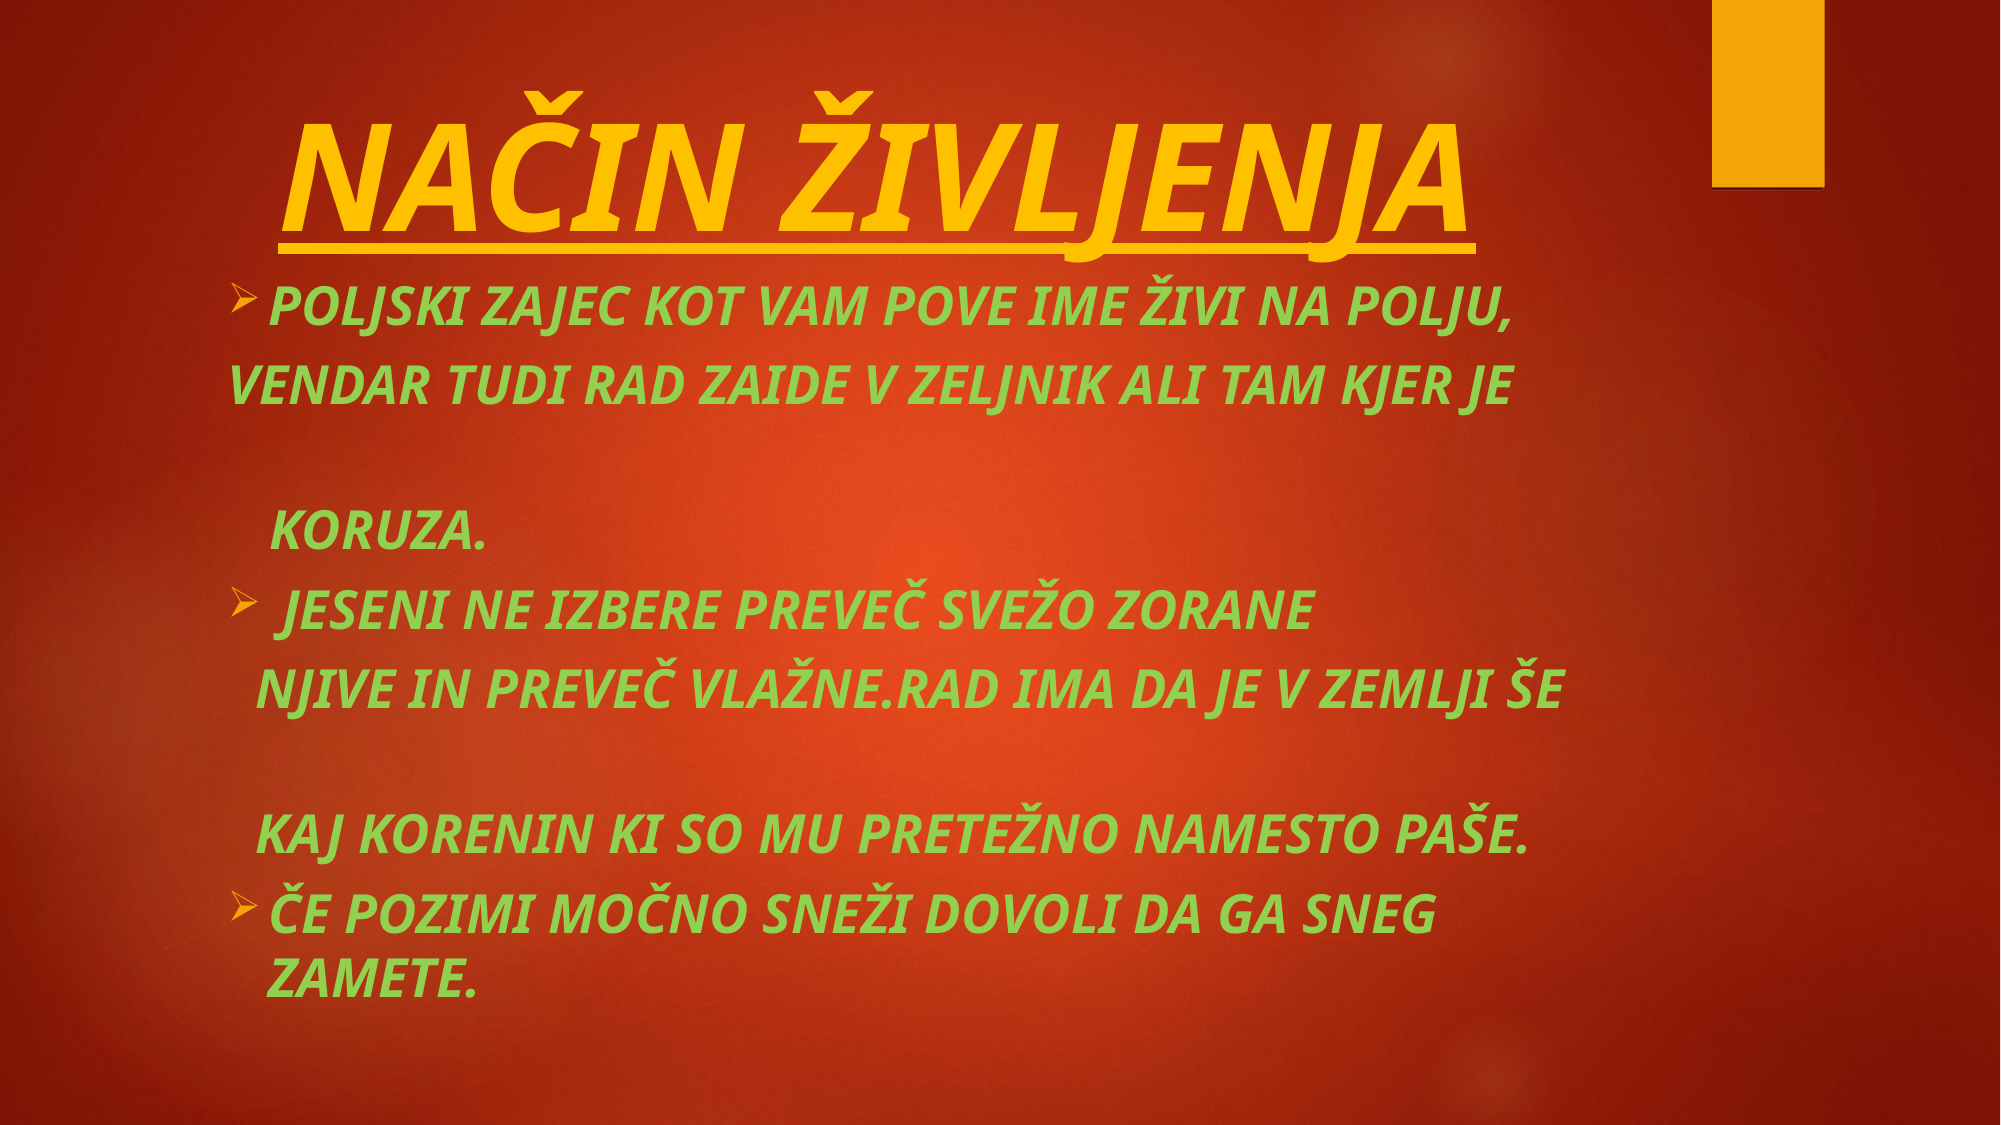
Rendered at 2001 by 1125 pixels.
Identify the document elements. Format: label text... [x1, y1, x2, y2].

list POLJSKI ZAJEC KOT VAM POVE IME ŽIVI NA POLJU, VENDAR TUDI RAD ZAIDE V ZELJNIK ALI TAM KJER JE KORUZA. JESENI NE IZBERE PREVEČ SVEŽO ZORANE NJIVE IN PREVEČ VLAŽNE.RAD IMA DA JE V ZEMLJI ŠE KAJ KORENIN KI SO MU PRETEŽNO NAMESTO PAŠE. ČE POZIMI MOČNO SNEŽI DOVOLI DA GA SNEG ZAMETE. [212, 263, 1615, 1017]
picture [0, 0, 2001, 1125]
title NAČIN ŽIVLJENJA [106, 74, 1649, 304]
